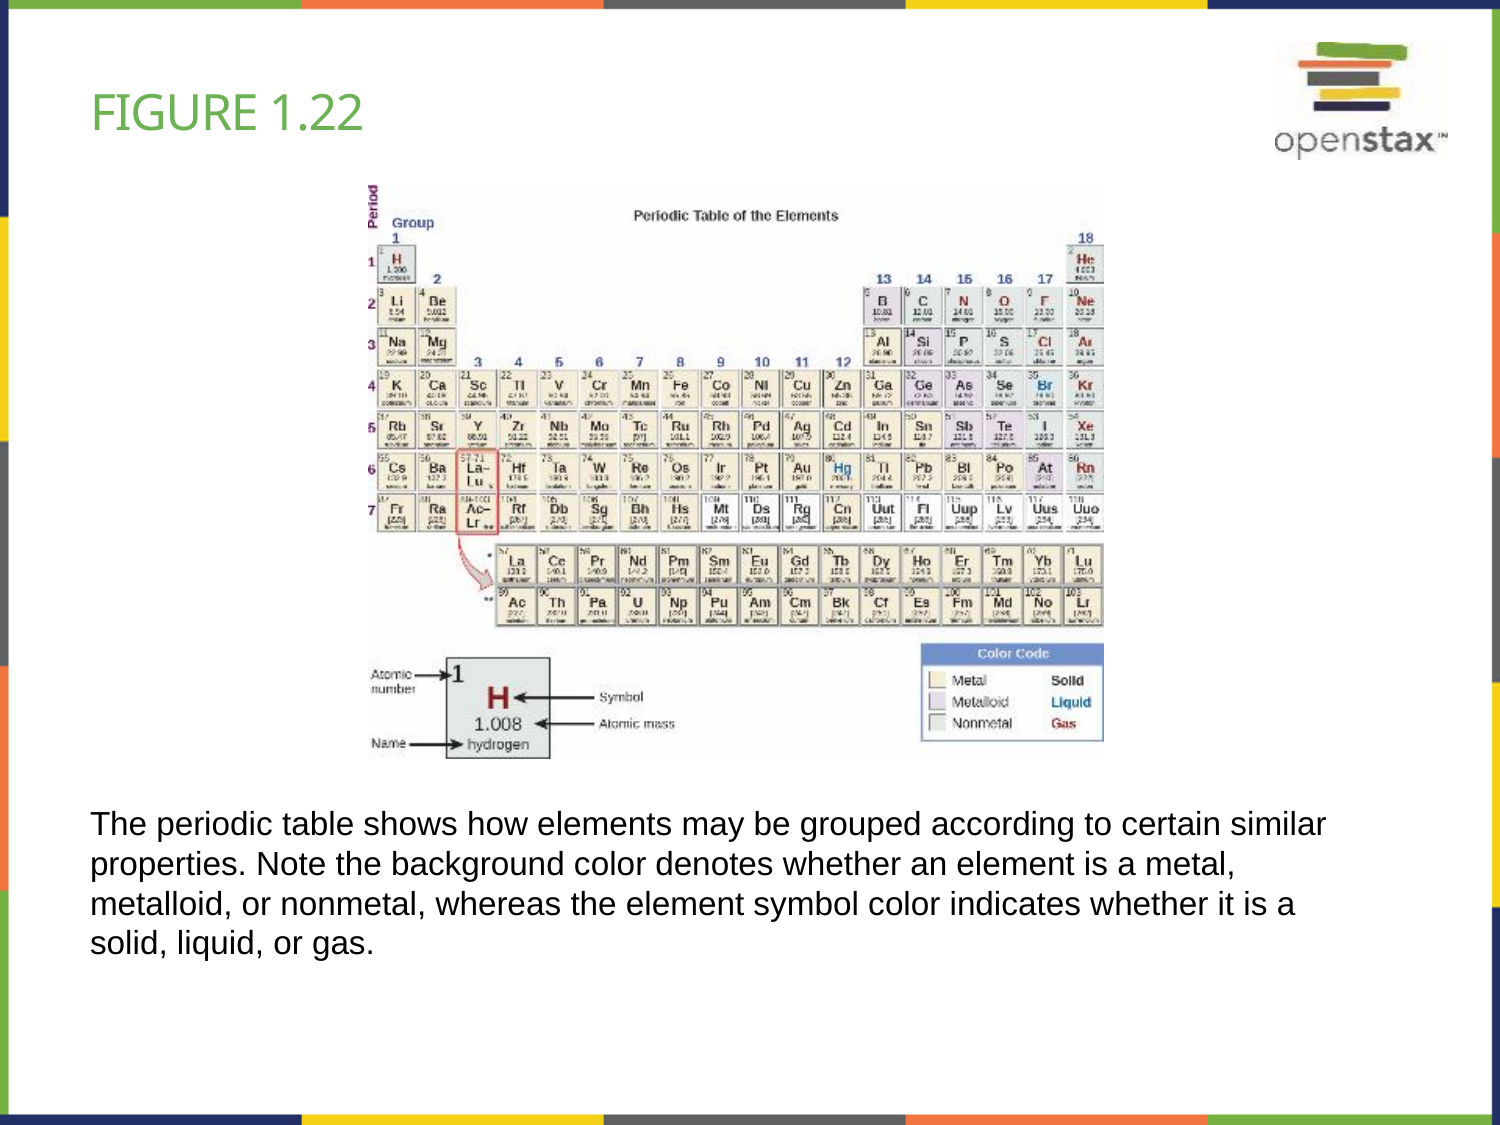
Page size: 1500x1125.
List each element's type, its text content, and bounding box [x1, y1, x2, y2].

picture [0, 0, 1500, 1125]
title Figure 1.22 [75, 39, 1398, 148]
list The periodic table shows how elements may be grouped according to certain similar properties. Note the background color denotes whether an element is a metal, metalloid, or nonmetal, whereas the element symbol color indicates whether it is a solid, liquid, or gas. [75, 794, 1398, 986]
